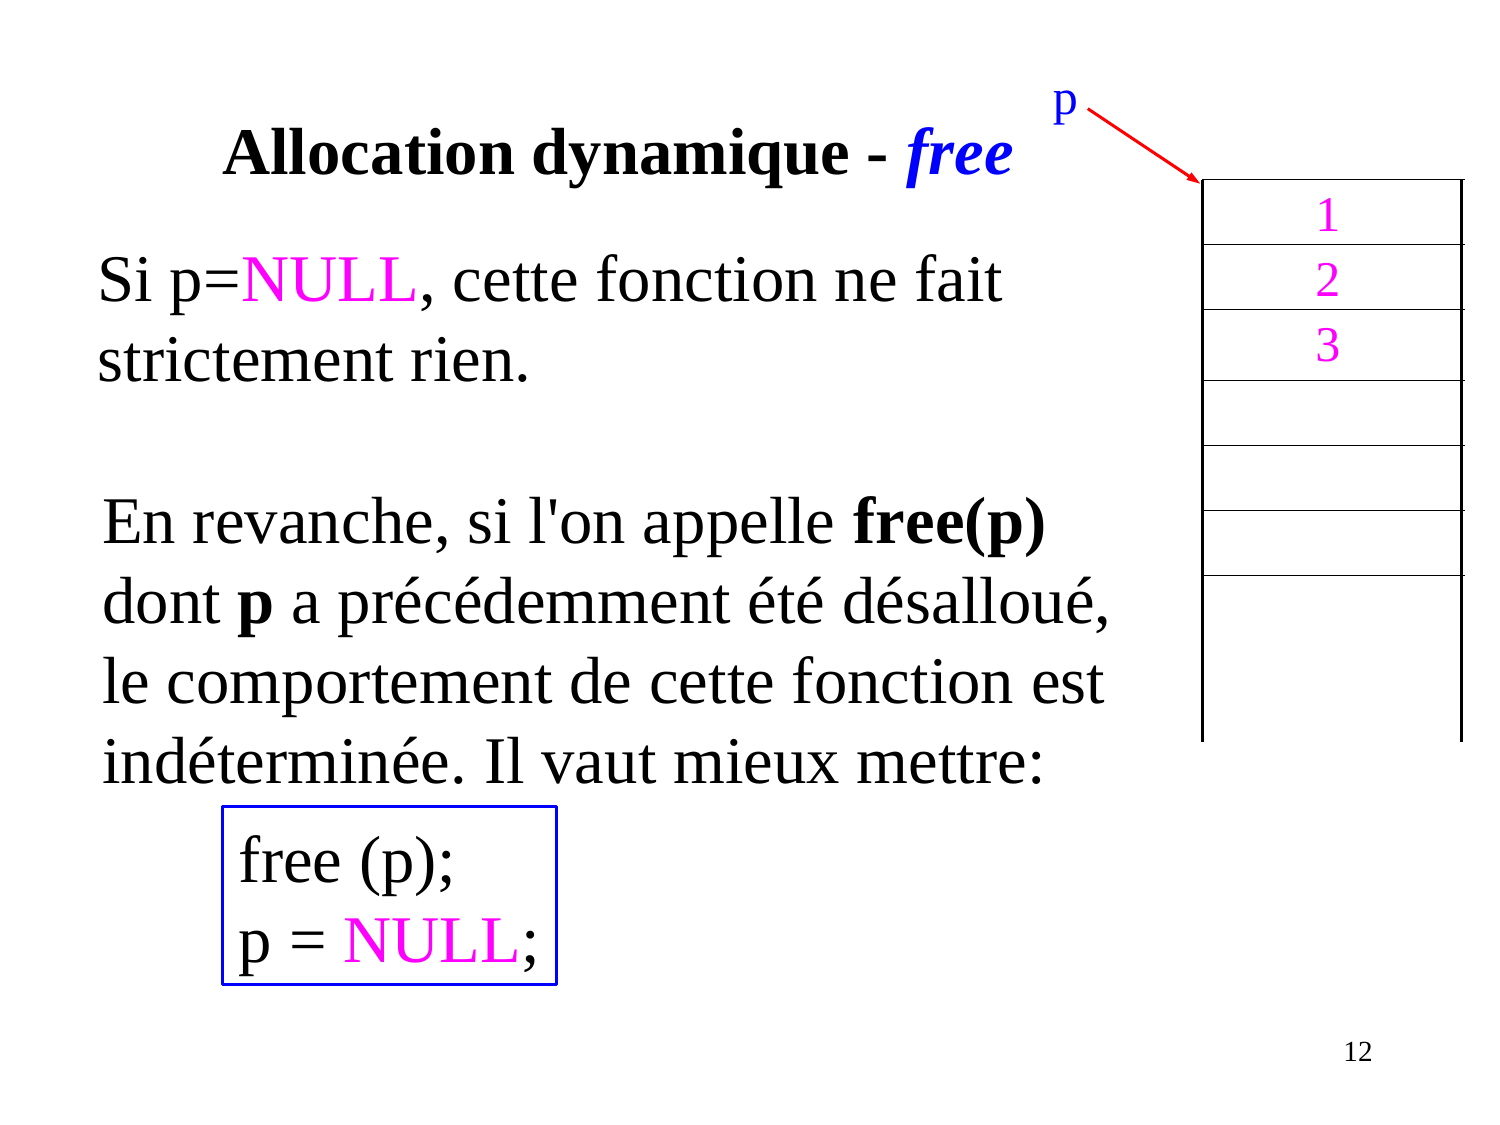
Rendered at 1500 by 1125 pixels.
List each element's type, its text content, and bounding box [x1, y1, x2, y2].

text_box Si p=NULL, cette fonction ne fait strictement rien. [83, 227, 1037, 403]
text_box Allocation dynamique - free [207, 99, 1030, 196]
text_box 2 [1300, 238, 1388, 303]
text_box 1 [1300, 173, 1388, 238]
text_box free (p); p = NULL; [222, 806, 557, 985]
text_box 3 [1300, 303, 1388, 379]
text_box En revanche, si l'on appelle free(p) dont p a précédemment été désalloué, le comportement de cette fonction est indéterminée. Il vaut mieux mettre: [87, 469, 1145, 805]
text_box p [1038, 57, 1114, 133]
